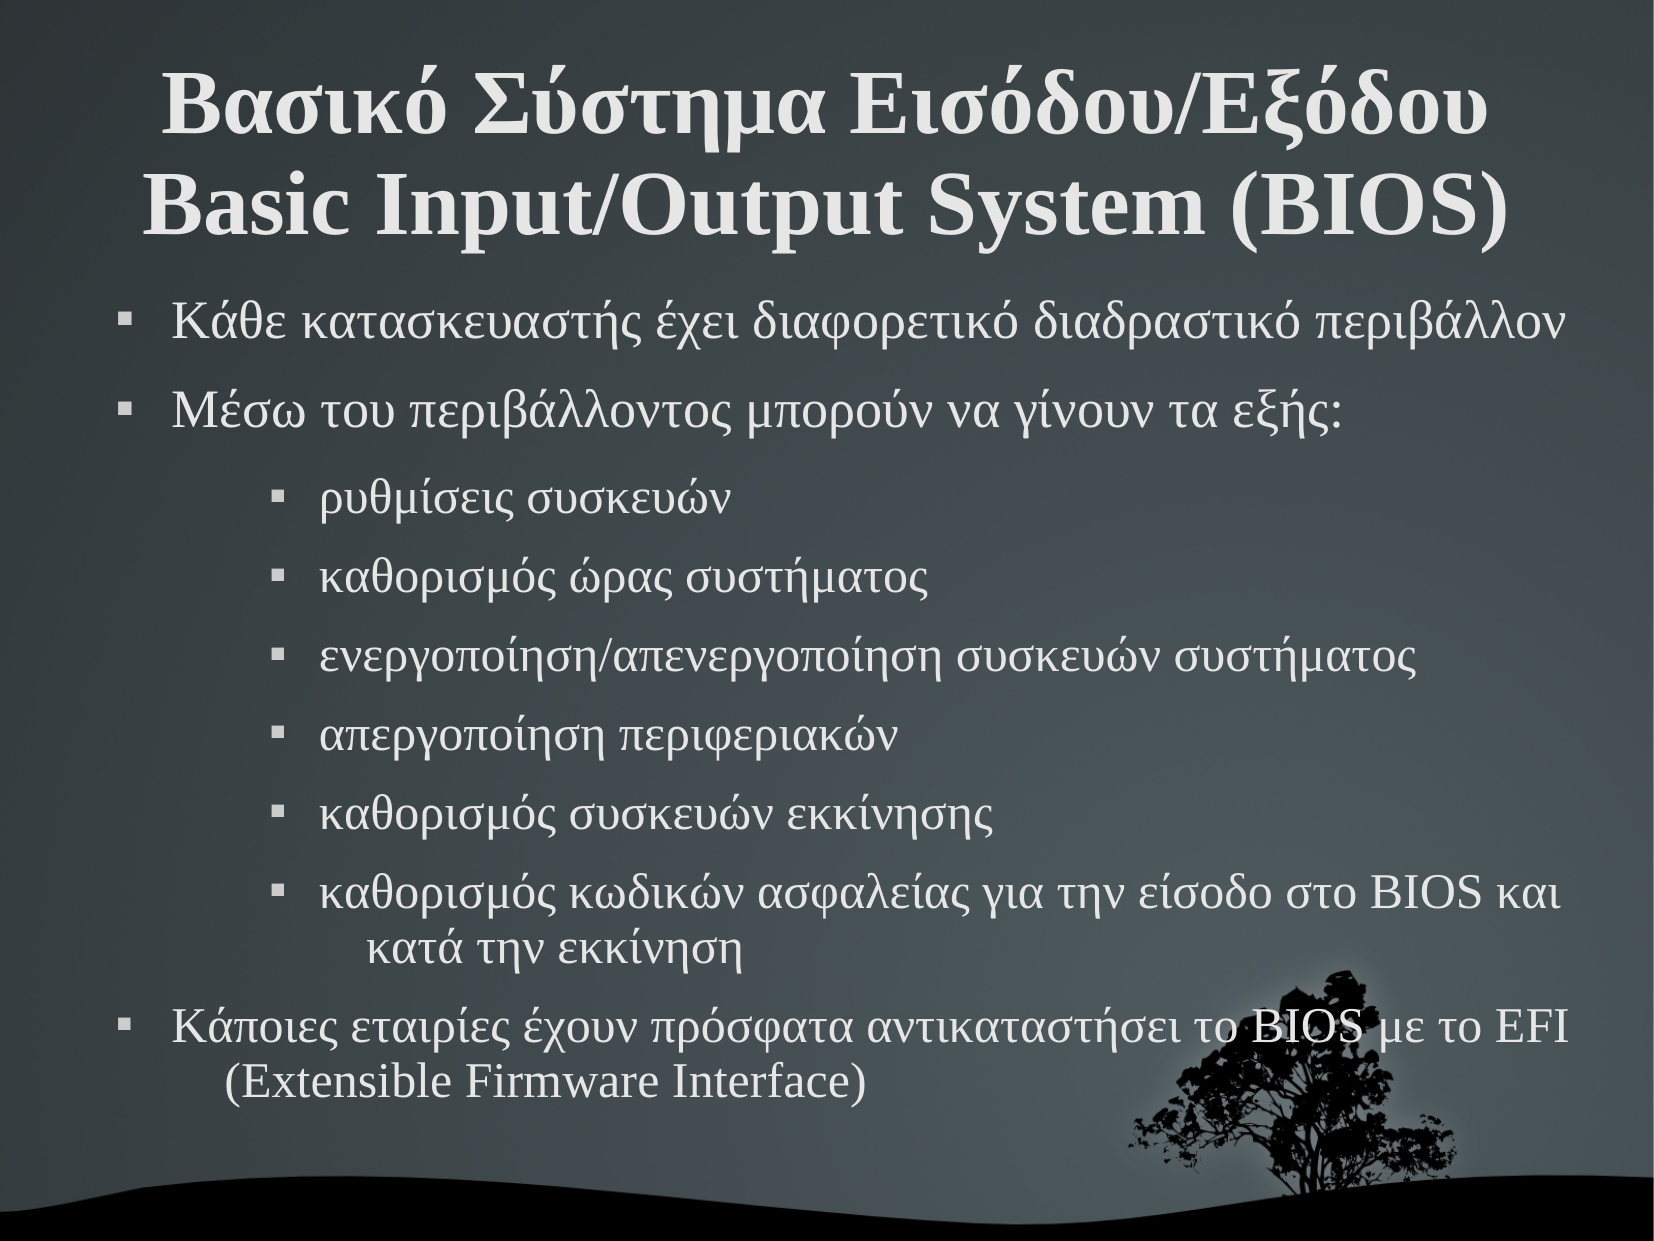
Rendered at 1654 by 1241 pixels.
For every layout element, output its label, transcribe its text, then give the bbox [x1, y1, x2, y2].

picture [0, 0, 1654, 1241]
title Βασικό Σύστημα Εισόδου/Εξόδου Basic Input/Output System (BIOS) [82, 33, 1571, 273]
list Κάθε κατασκευαστής έχει διαφορετικό διαδραστικό περιβάλλον Μέσω του περιβάλλοντος μπορούν να γίνουν τα εξής: ρυθμίσεις συσκευών καθορισμός ώρας συστήματος ενεργοποίηση/απενεργοποίηση συσκευών συστήματος απεργοποίηση περιφεριακών καθορισμός συσκευών εκκίνησης καθορισμός κωδικών ασφαλείας για την είσοδο στο BIOS και κατά την εκκίνηση Κάποιες εταιρίες έχουν πρόσφατα αντικαταστήσει το BIOS με το EFI (Extensible Firmware Interface) [82, 290, 1571, 1167]
